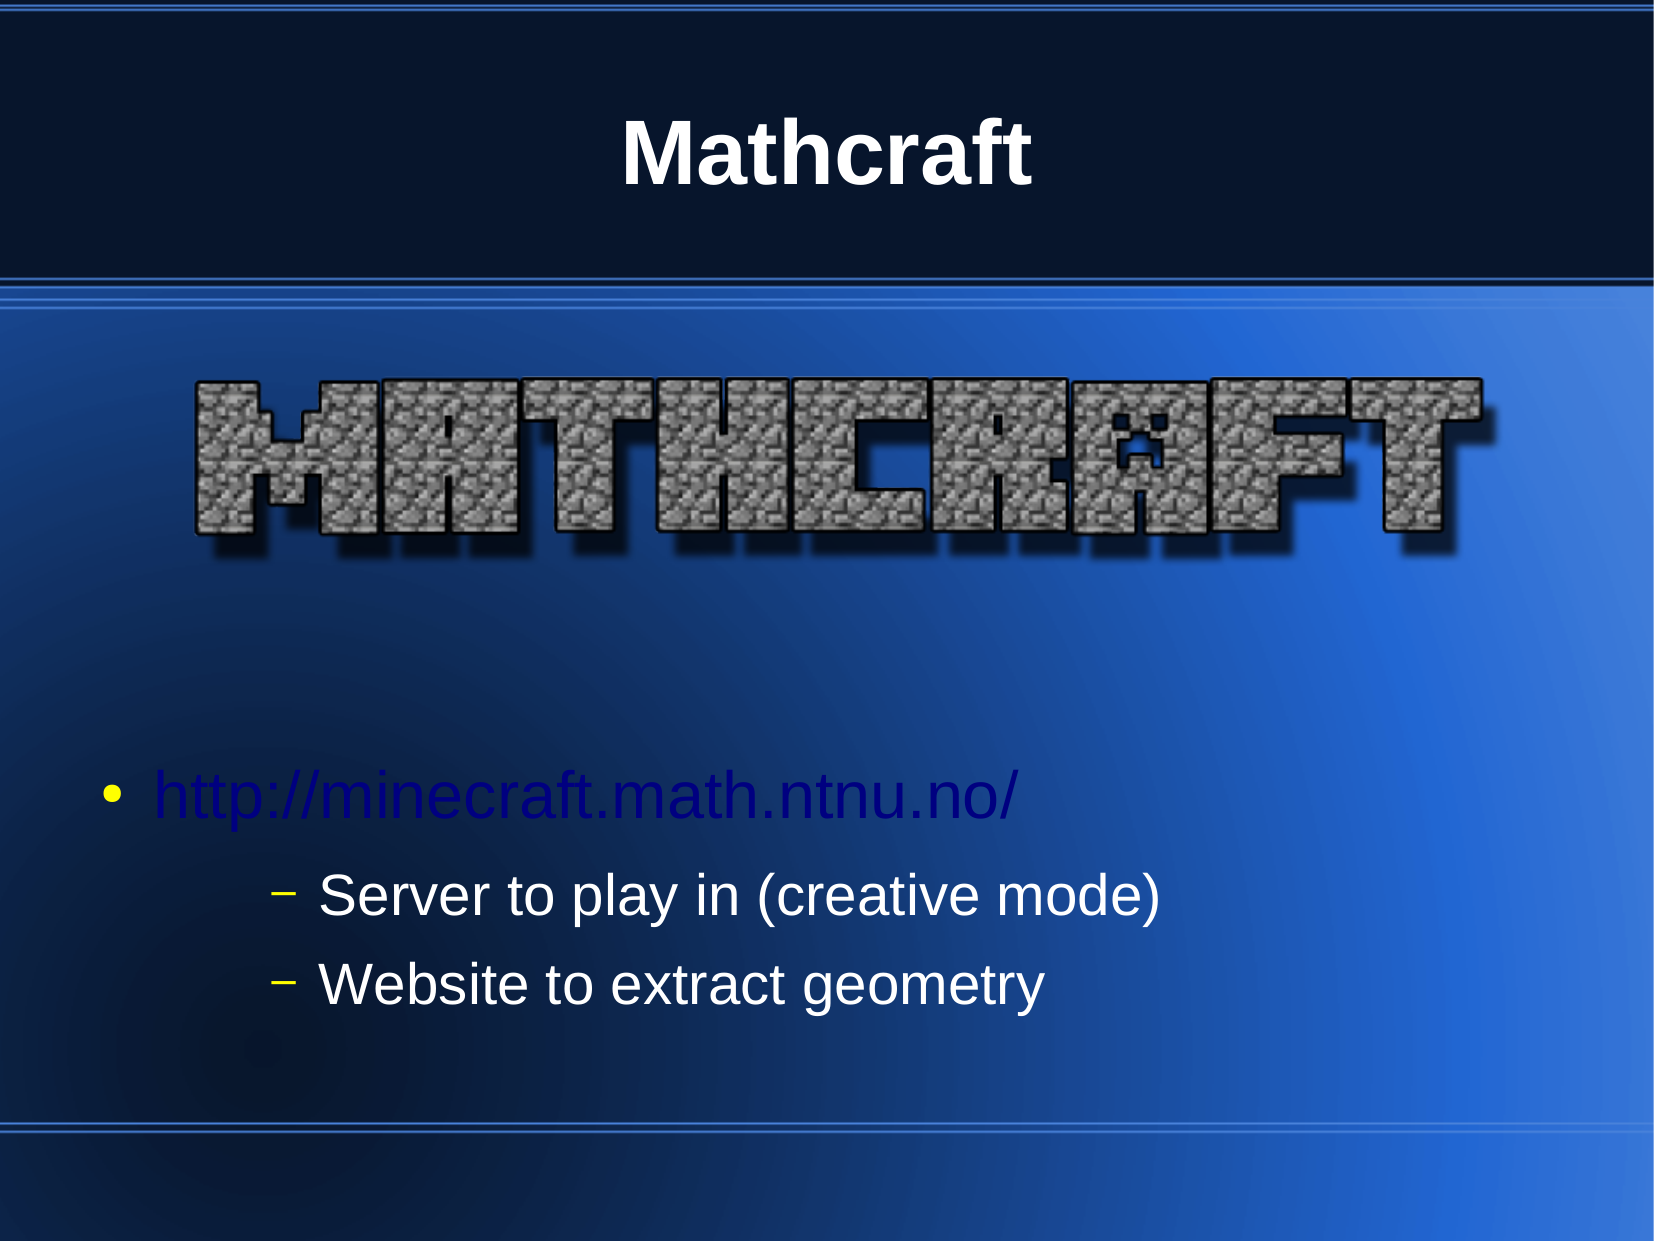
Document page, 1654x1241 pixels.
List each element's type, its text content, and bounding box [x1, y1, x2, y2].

title Mathcraft [82, 49, 1571, 257]
picture [0, 0, 1654, 1241]
list http://minecraft.math.ntnu.no/ Server to play in (creative mode) Website to extract geometry [82, 355, 1571, 1075]
